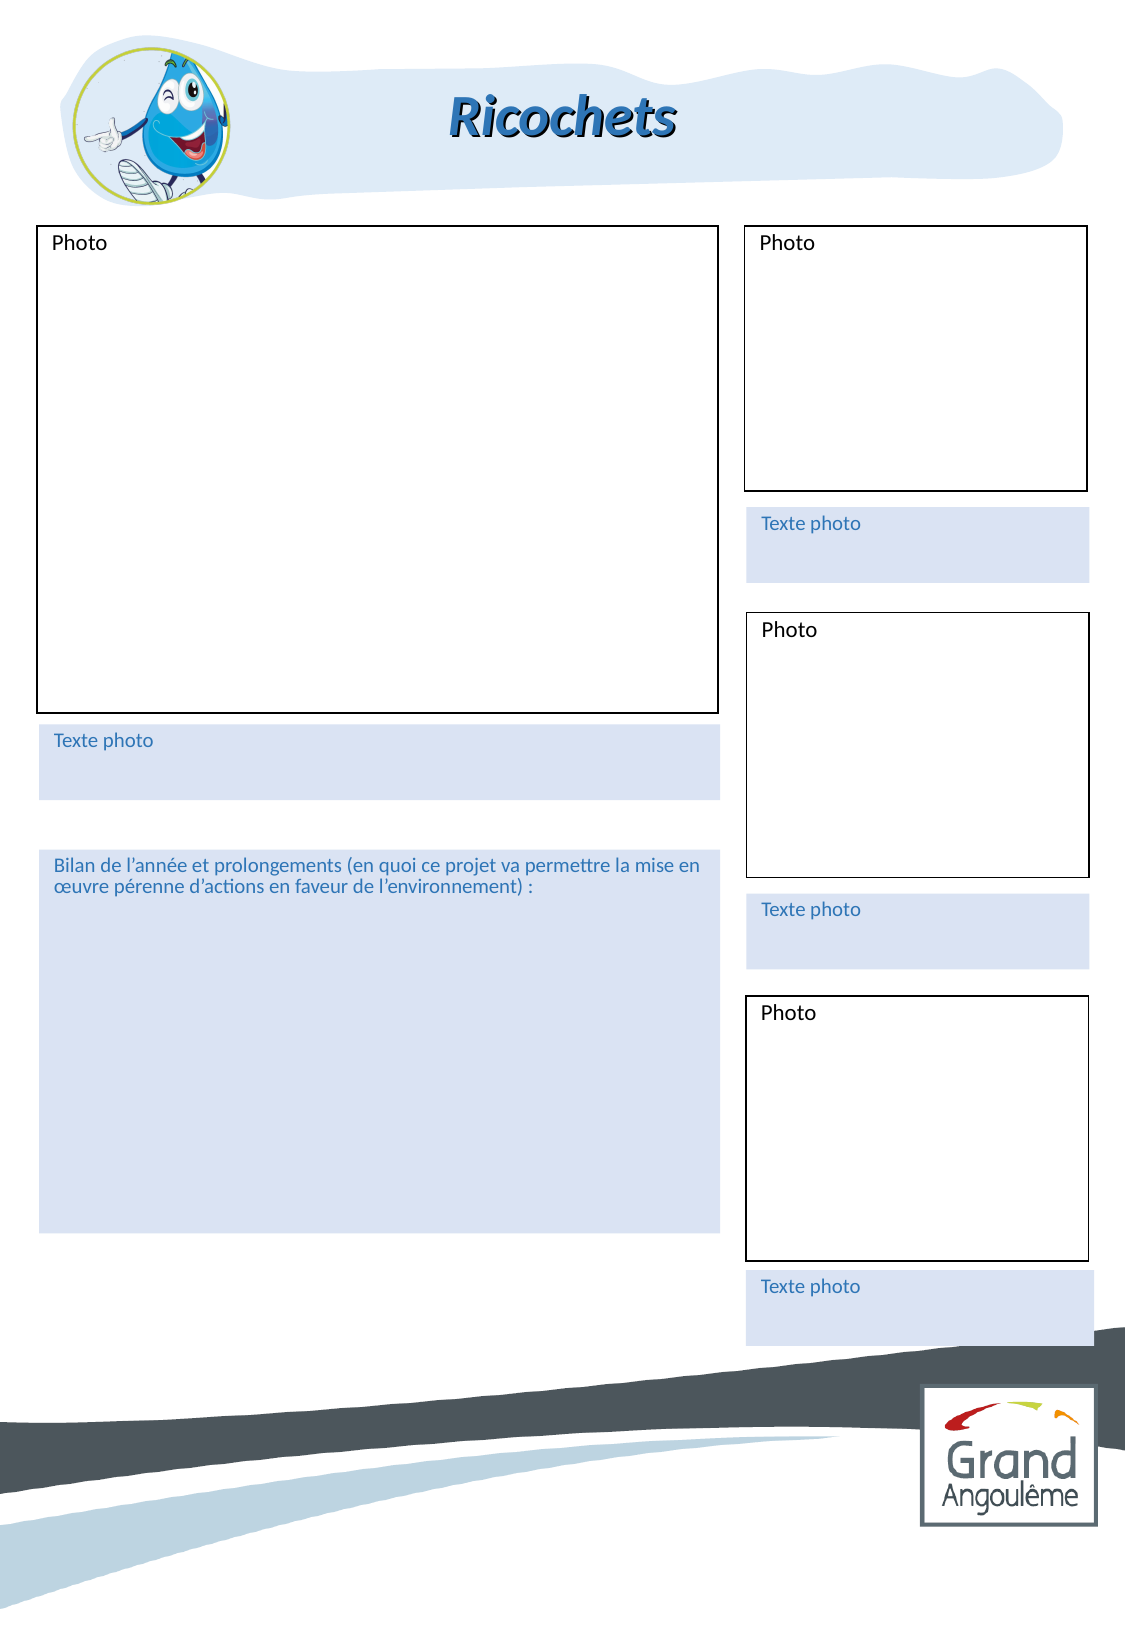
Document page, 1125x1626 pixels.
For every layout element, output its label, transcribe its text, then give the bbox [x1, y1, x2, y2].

text_box Photo [745, 995, 1089, 1261]
text_box Photo [746, 612, 1090, 878]
text_box Texte photo [39, 724, 721, 801]
picture [0, 1312, 1125, 1625]
text_box Texte photo [745, 1270, 1095, 1346]
text_box Texte photo [746, 507, 1090, 583]
text_box Photo [744, 225, 1088, 491]
text_box Ricochets [241, 58, 1063, 200]
text_box Texte photo [746, 893, 1090, 970]
text_box Bilan de l’année et prolongements (en quoi ce projet va permettre la mise en œuvre pérenne d’actions en faveur de l’environnement) : [39, 849, 721, 1234]
picture [60, 36, 241, 217]
text_box Photo [36, 225, 718, 714]
